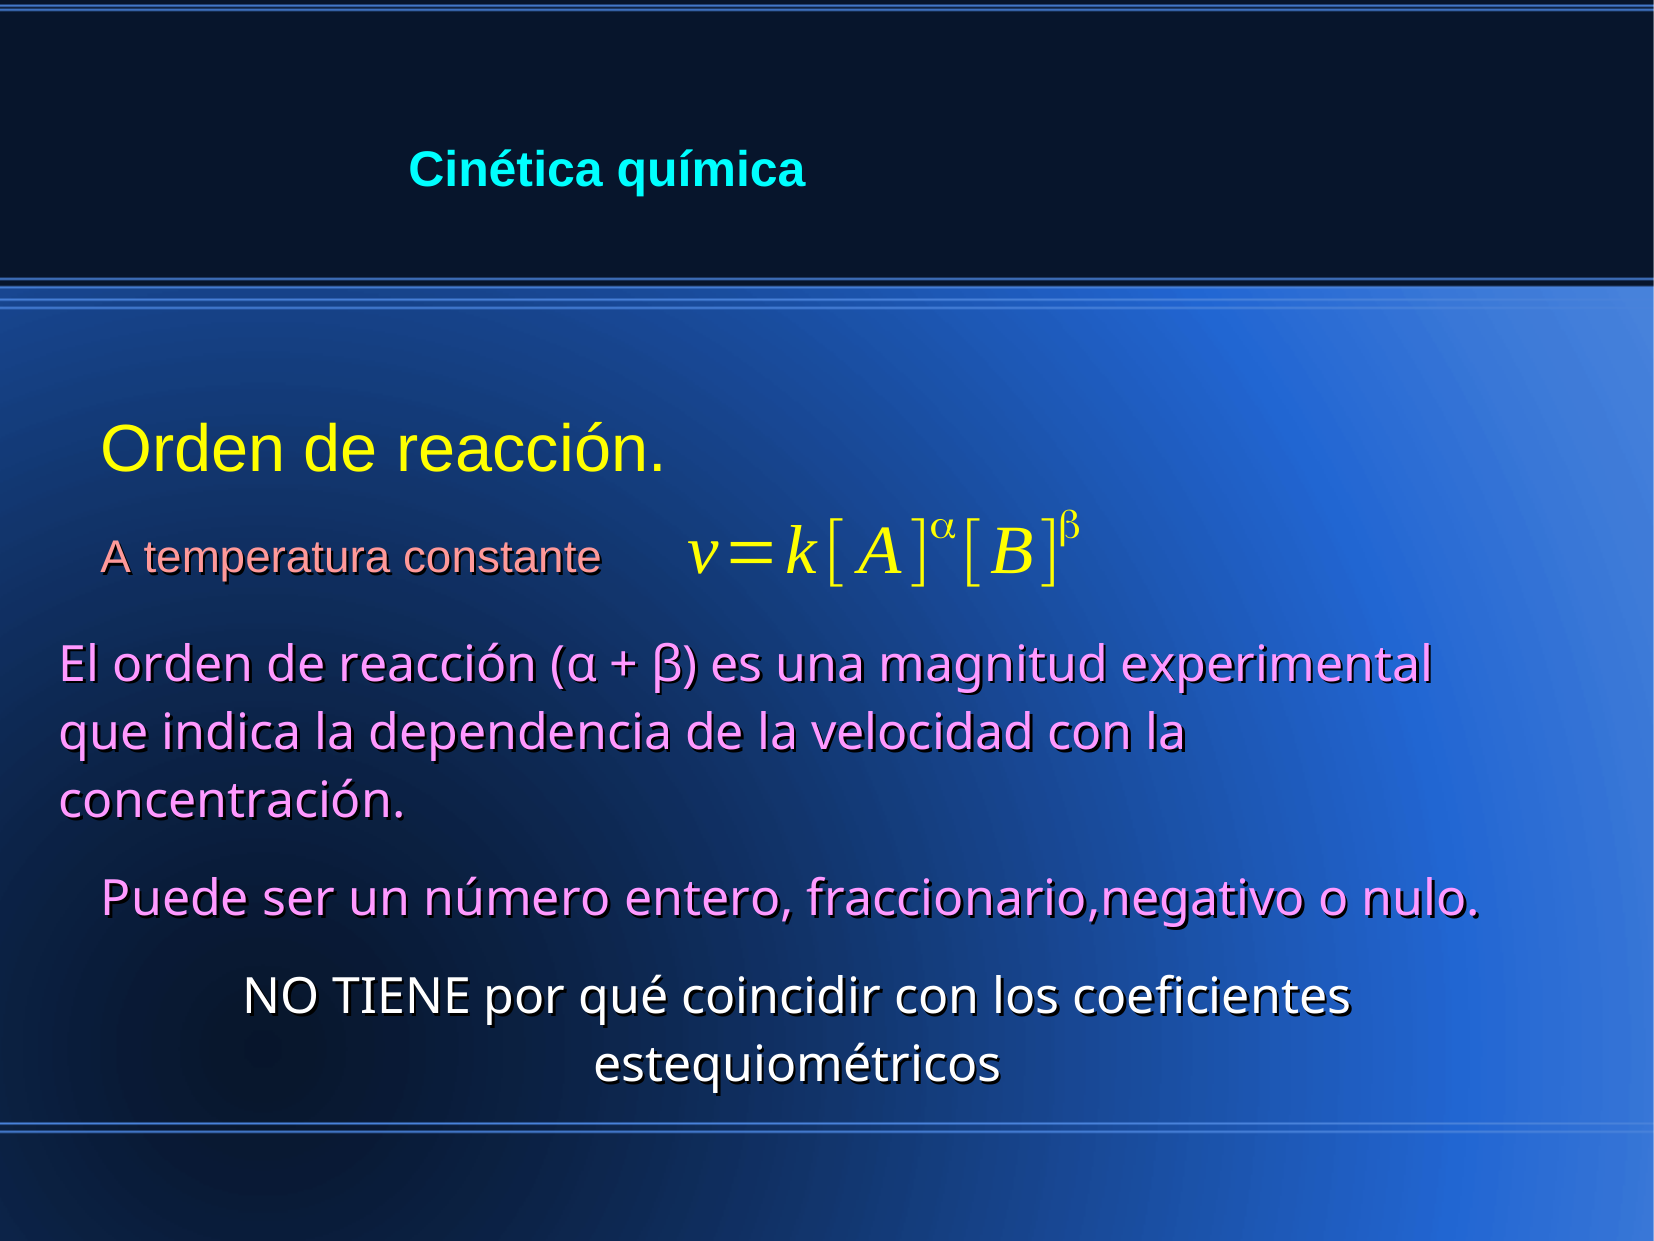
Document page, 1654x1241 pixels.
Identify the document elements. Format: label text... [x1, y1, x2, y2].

list Orden de reacción. [29, 306, 1595, 531]
title Cinética química [32, 118, 1182, 220]
text_box El orden de reacción (α + β) es una magnitud experimental que indica la dependencia de la velocidad con la concentración. Puede ser un número entero, fraccionario,negativo o nulo. NO TIENE por qué coincidir con los coeficientes estequiométricos [59, 627, 1536, 1037]
chart [679, 508, 1088, 591]
picture [0, 0, 1654, 1241]
text_box A temperatura constante [29, 531, 1625, 768]
